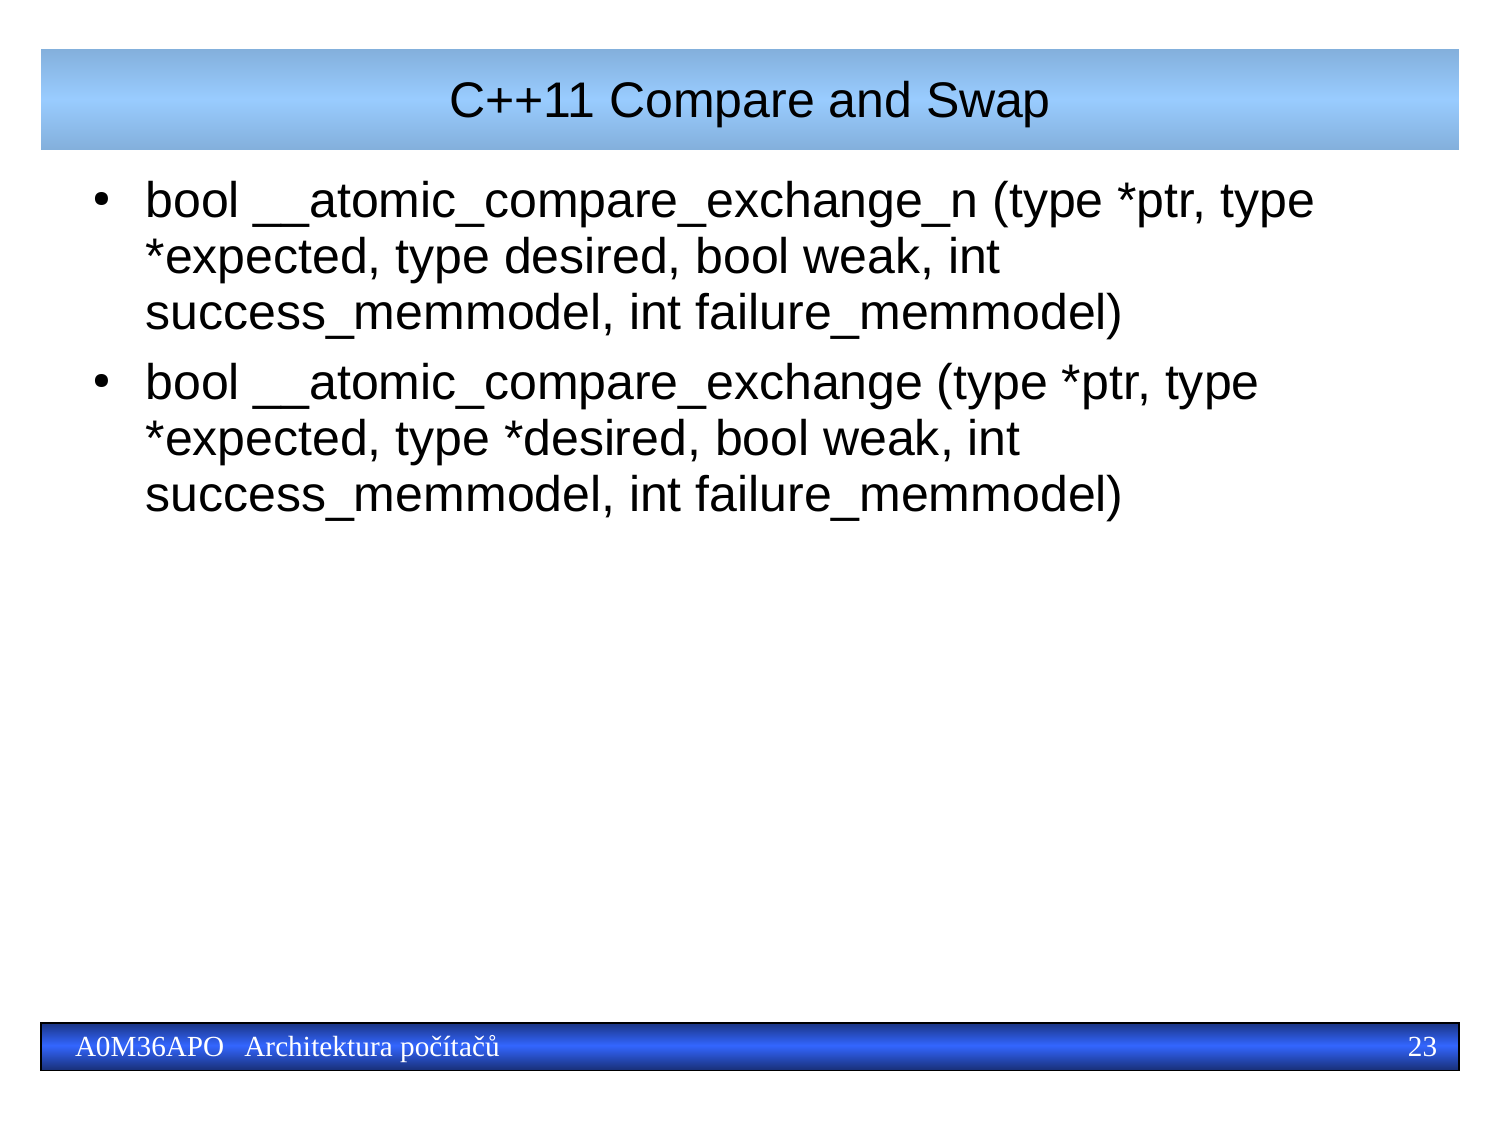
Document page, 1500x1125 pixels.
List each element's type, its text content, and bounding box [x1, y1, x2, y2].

title C++11 Compare and Swap [41, 49, 1459, 150]
list bool __atomic_compare_exchange_n (type *ptr, type *expected, type desired, bool weak, int success_memmodel, int failure_memmodel) bool __atomic_compare_exchange (type *ptr, type *expected, type *desired, bool weak, int success_memmodel, int failure_memmodel) [75, 172, 1426, 826]
